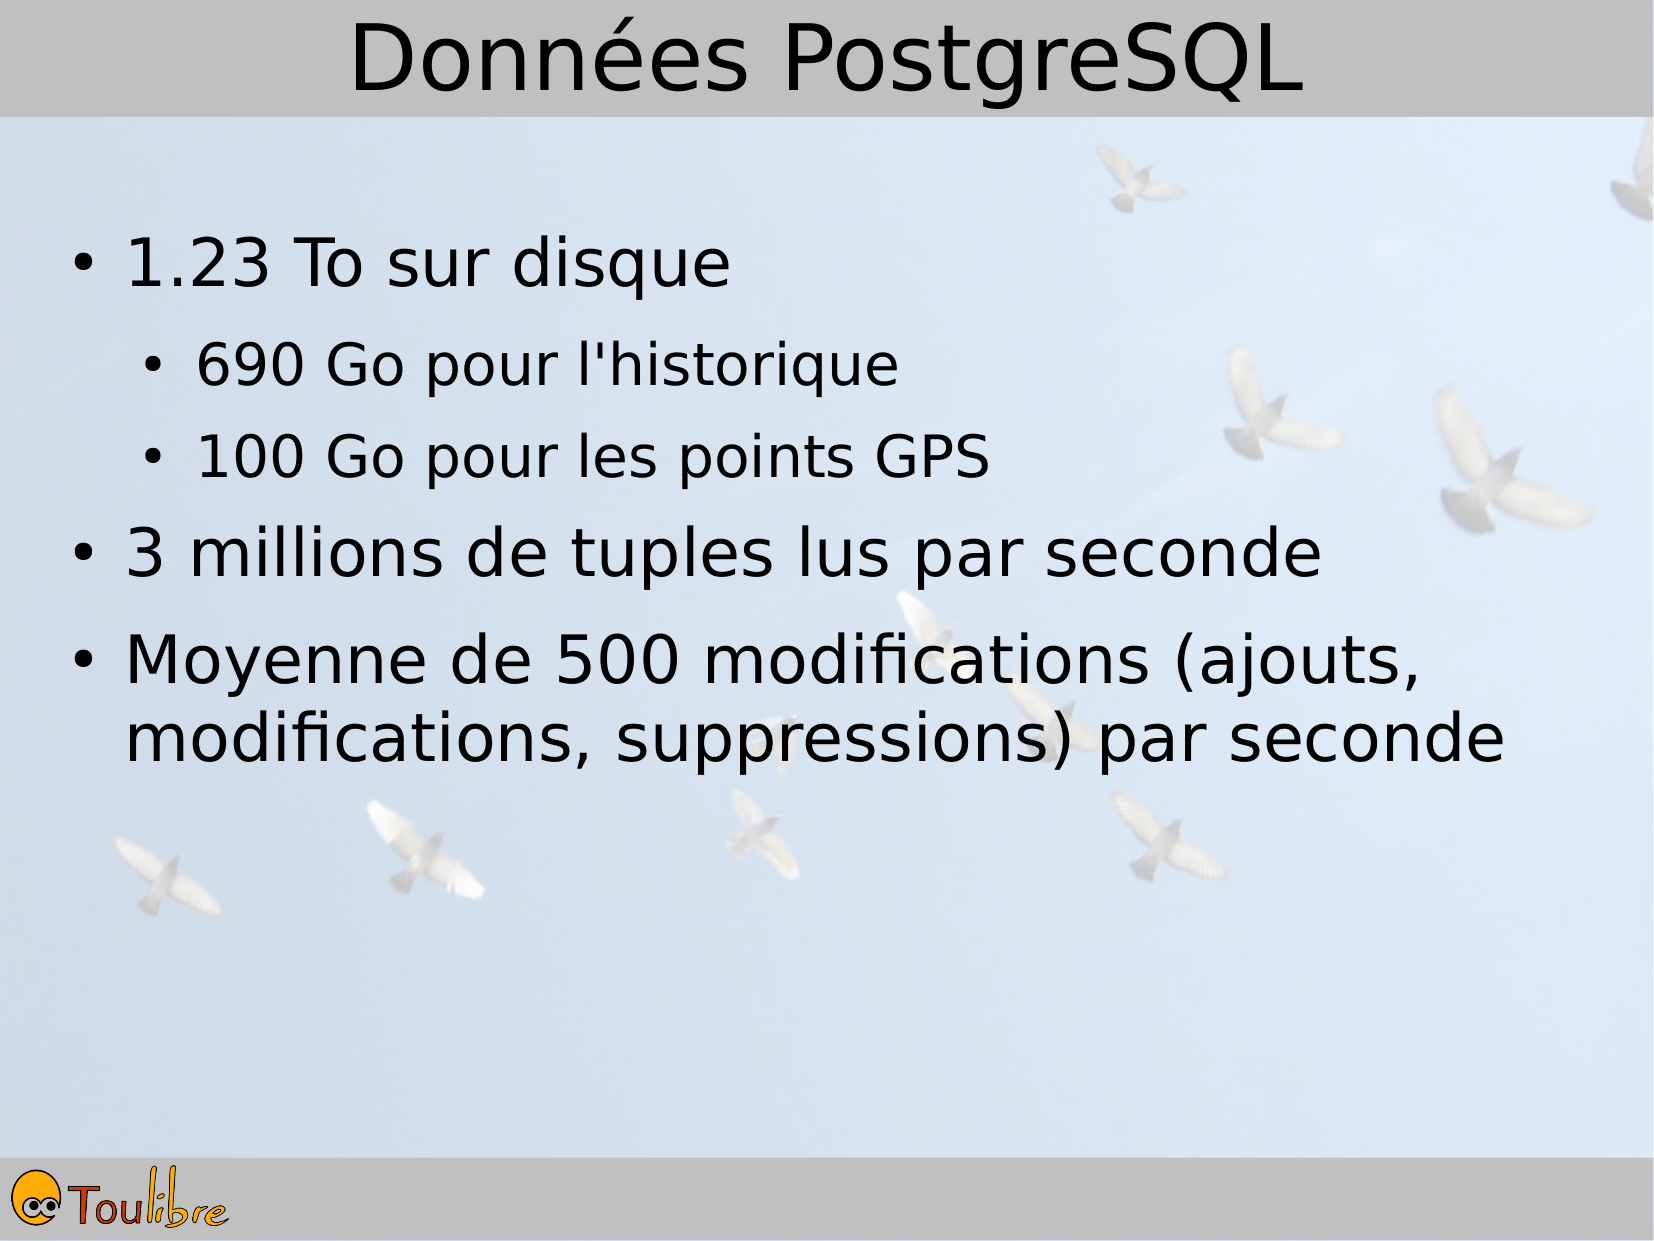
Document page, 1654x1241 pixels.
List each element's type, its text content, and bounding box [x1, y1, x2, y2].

list 1.23 To sur disque 690 Go pour l'historique 100 Go pour les points GPS 3 millions de tuples lus par seconde Moyenne de 500 modifications (ajouts, modifications, suppressions) par seconde [53, 224, 1612, 1043]
picture [11, 1165, 229, 1228]
title Données PostgreSQL [0, 0, 1654, 117]
